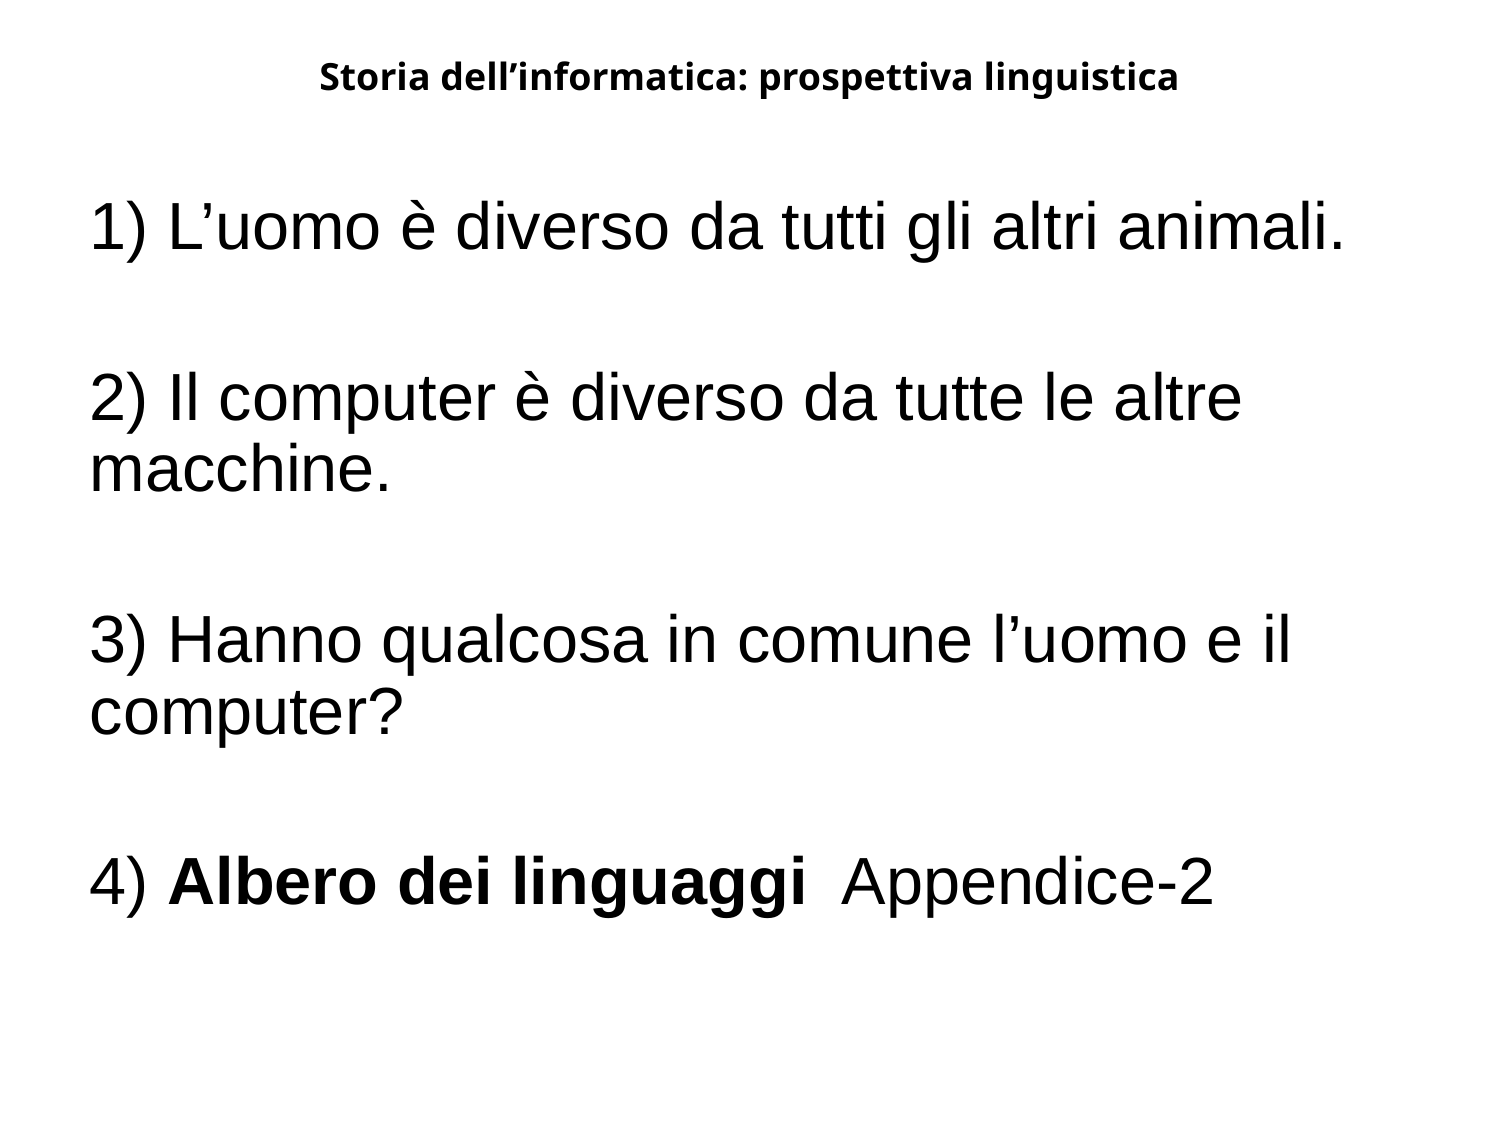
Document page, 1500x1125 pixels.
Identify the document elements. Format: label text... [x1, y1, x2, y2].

title Storia dell’informatica: prospettiva linguistica [75, 45, 1425, 126]
list 1) L’uomo è diverso da tutti gli altri animali. 2) Il computer è diverso da tutte le altre macchine. 3) Hanno qualcosa in comune l’uomo e il computer? 4) Albero dei linguaggi Appendice-2 [75, 184, 1425, 1005]
